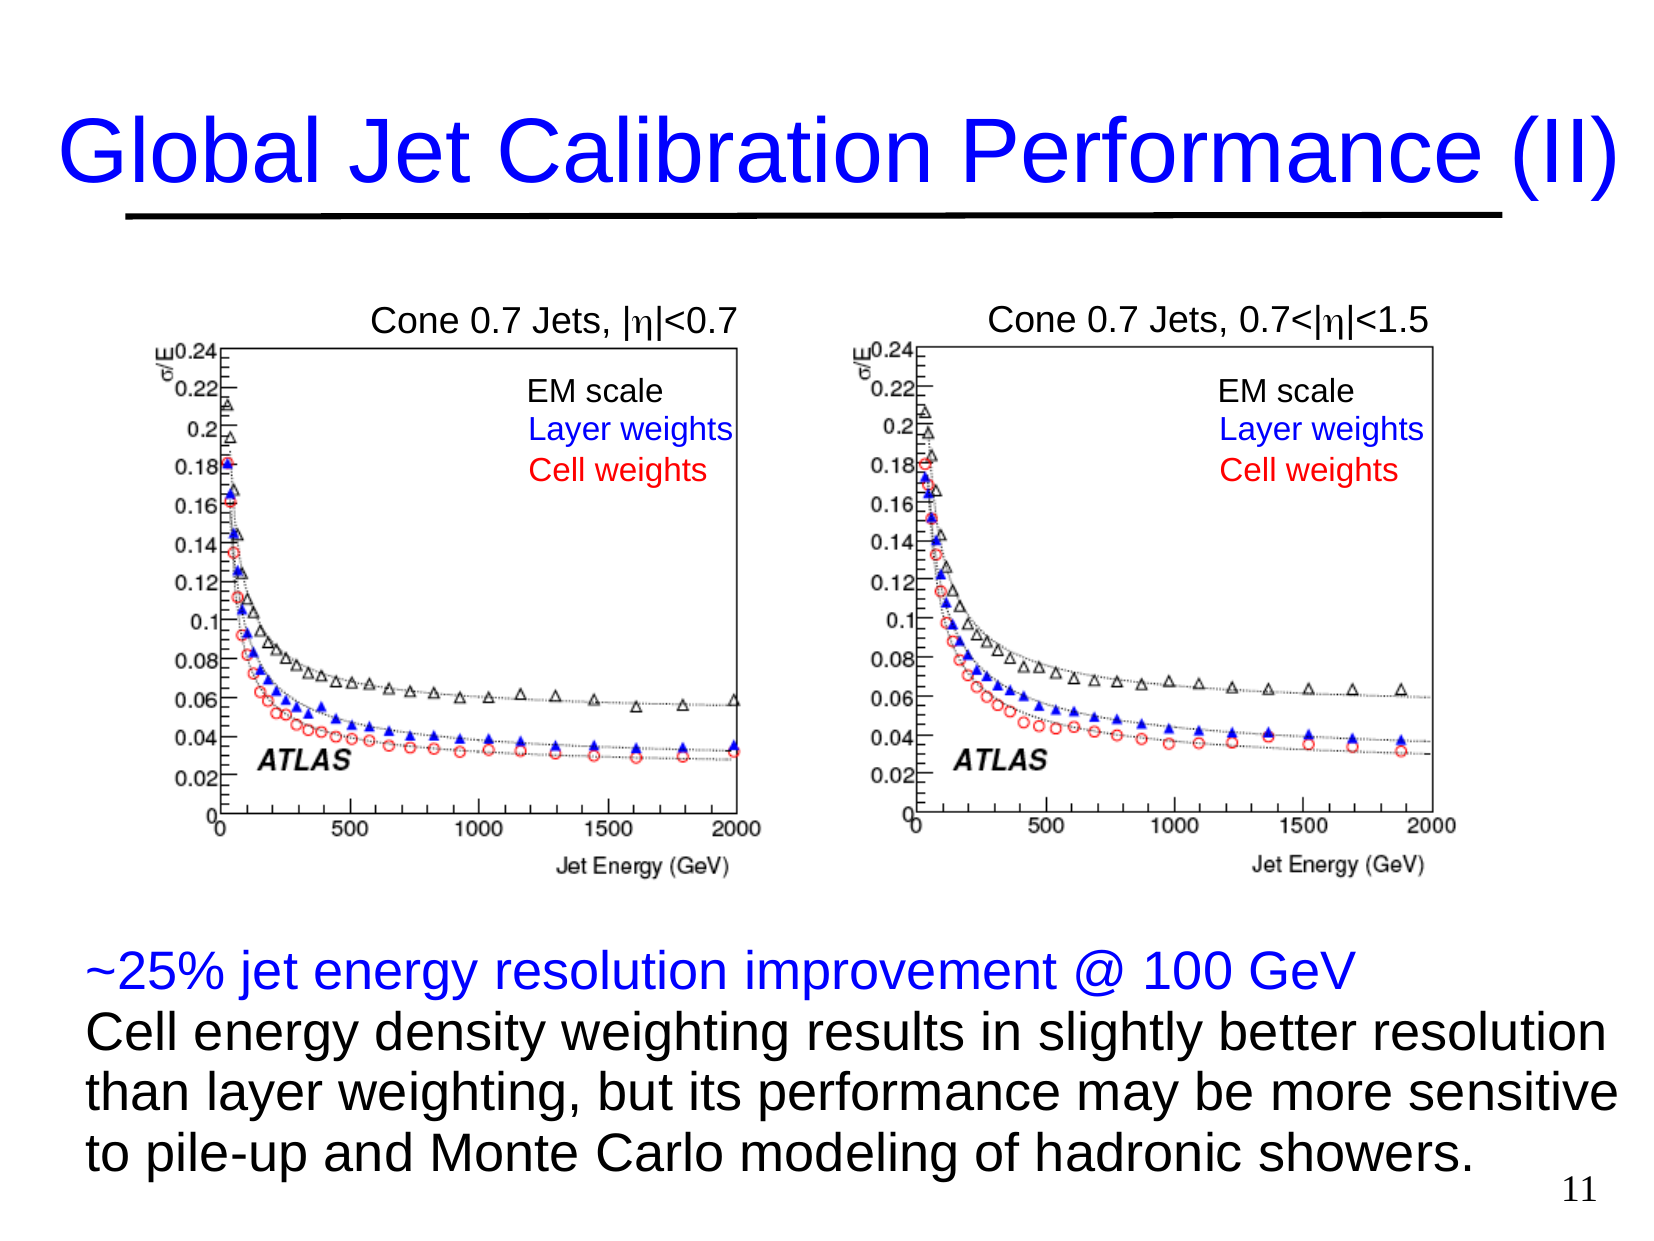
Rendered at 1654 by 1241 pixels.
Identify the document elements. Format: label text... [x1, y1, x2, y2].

text_box Cone 0.7 Jets, |η|<0.7 [370, 299, 739, 346]
text_box ~25% jet energy resolution improvement @ 100 GeV Cell energy density weighting results in slightly better resolution than layer weighting, but its performance may be more sensitive to pile-up and Monte Carlo modeling of hadronic showers. [85, 940, 1604, 1183]
text_box Cell weights [528, 451, 708, 489]
text_box [1248, 354, 1430, 502]
text_box EM scale [526, 372, 664, 411]
text_box Layer weights [528, 410, 734, 448]
text_box [551, 354, 733, 410]
text_box Global Jet Calibration Performance (II) [57, 99, 1633, 214]
text_box [551, 448, 733, 502]
text_box EM scale [1217, 372, 1355, 411]
text_box Cone 0.7 Jets, 0.7<|η|<1.5 [987, 298, 1430, 344]
text_box Layer weights [1219, 410, 1425, 448]
picture [153, 337, 1462, 885]
text_box Cell weights [1219, 451, 1399, 489]
